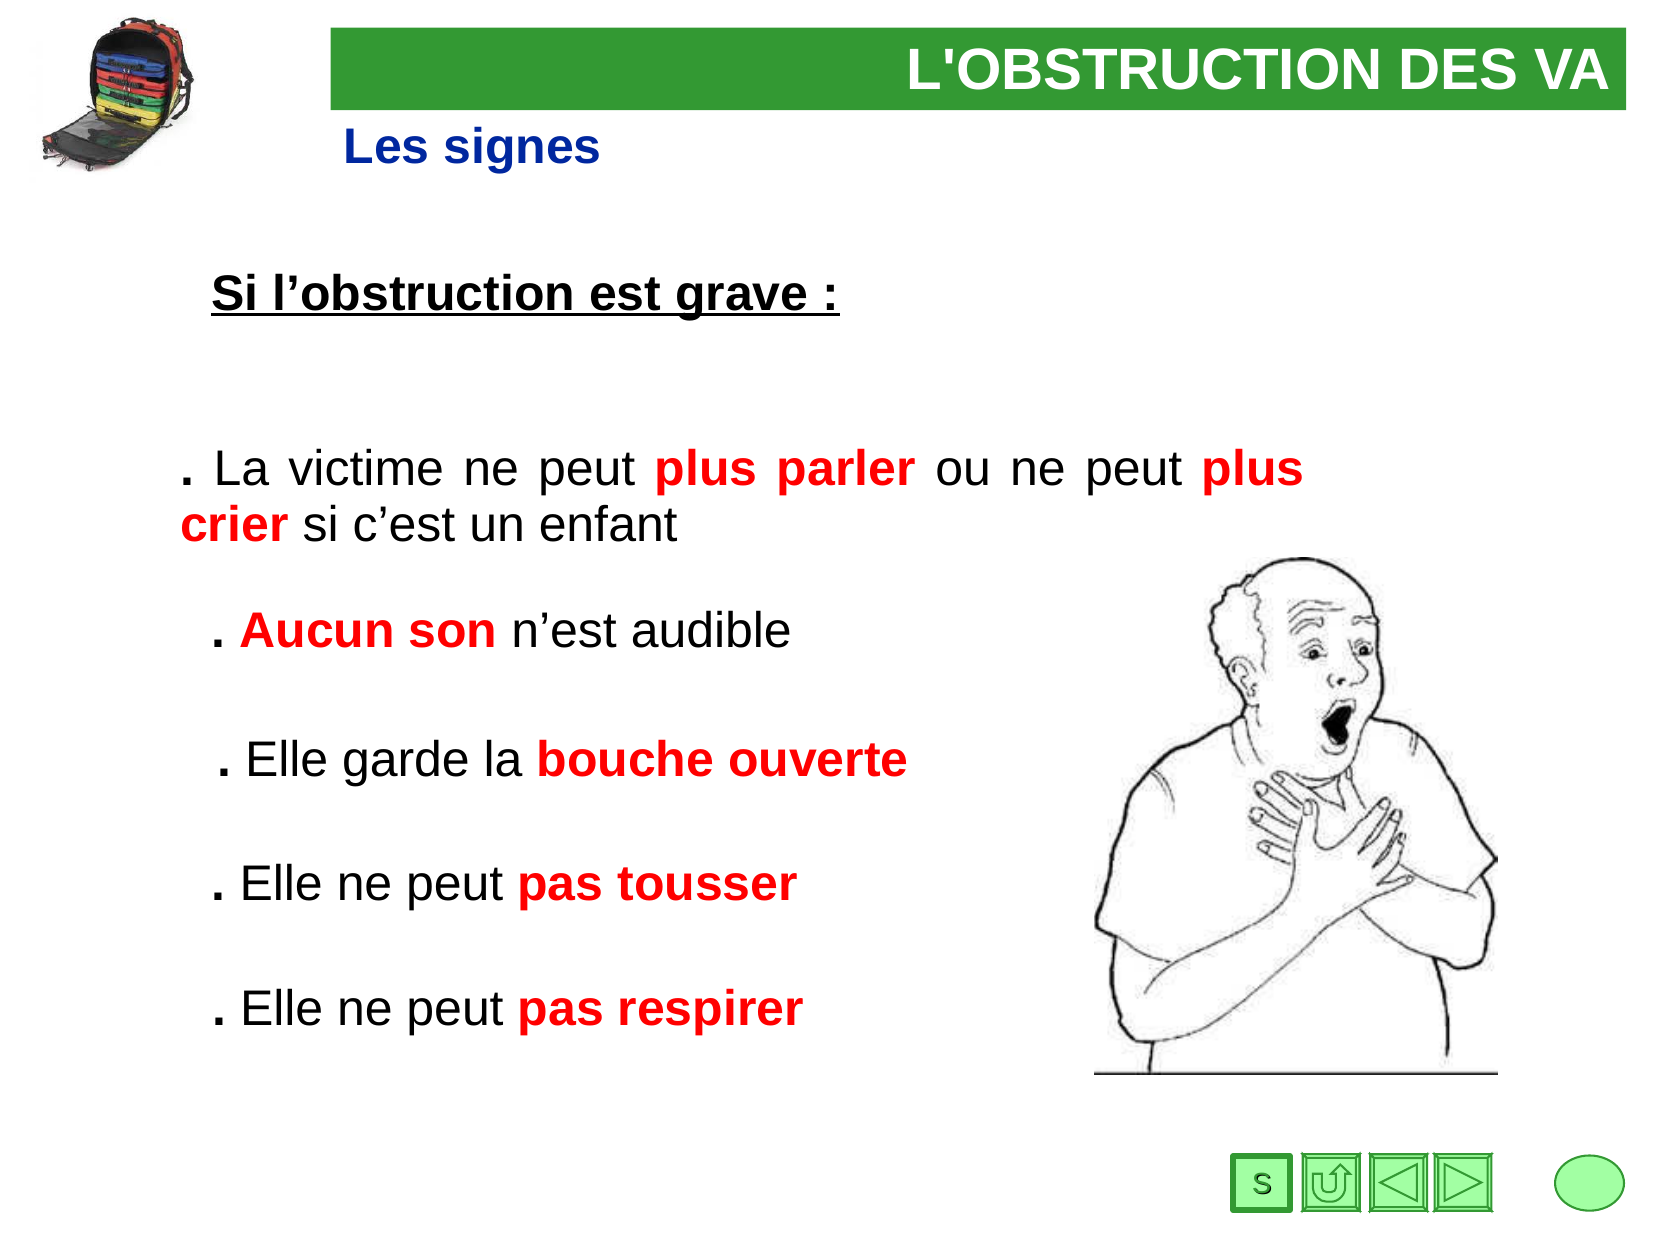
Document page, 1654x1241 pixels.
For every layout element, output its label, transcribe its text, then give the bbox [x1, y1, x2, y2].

text_box Si l’obstruction est grave : [196, 257, 856, 329]
title Les signes [328, 110, 1625, 193]
picture [29, 5, 201, 183]
text_box L'OBSTRUCTION DES VA [330, 27, 1626, 111]
text_box . Aucun son n’est audible [196, 594, 807, 667]
text_box . Elle garde la bouche ouverte [202, 723, 924, 796]
text_box [1555, 1155, 1625, 1211]
picture [1094, 557, 1498, 1075]
text_box . Elle ne peut pas tousser [197, 847, 814, 919]
text_box . Elle ne peut pas respirer [197, 972, 820, 1044]
text_box . La victime ne peut plus parler ou ne peut plus crier si c’est un enfant [165, 432, 1532, 560]
